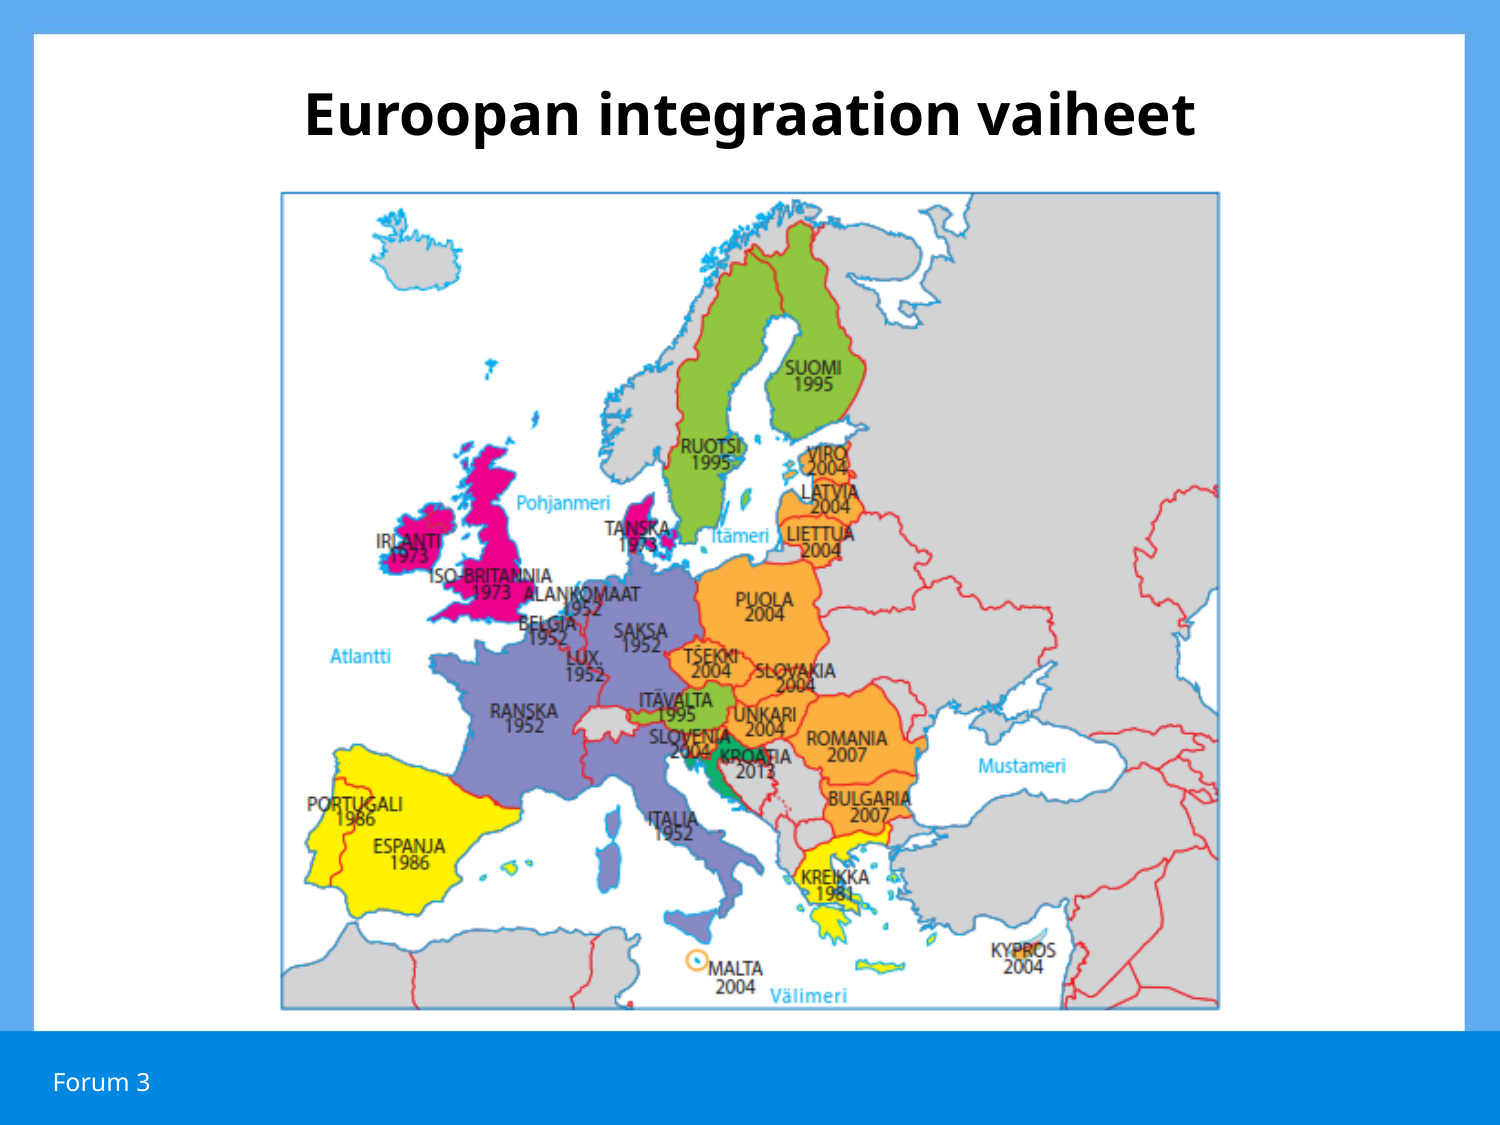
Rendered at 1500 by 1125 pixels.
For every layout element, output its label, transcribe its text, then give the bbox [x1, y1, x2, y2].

picture [0, 0, 1500, 1125]
title Euroopan integraation vaiheet [112, 37, 1388, 188]
